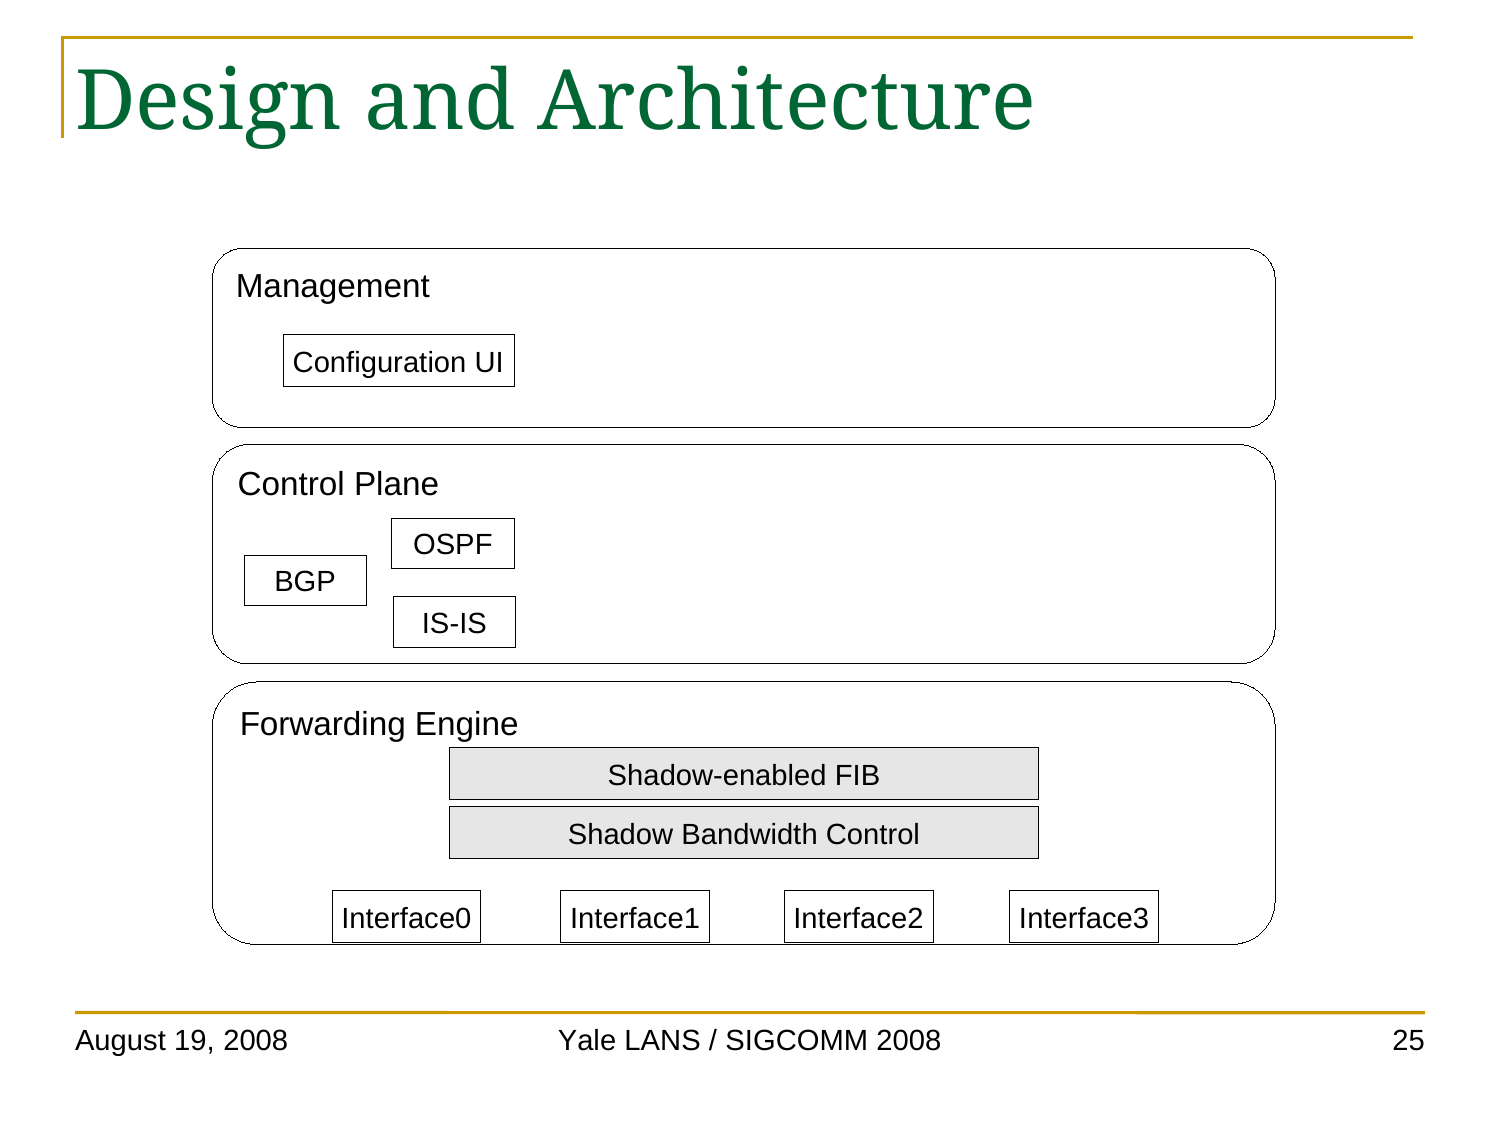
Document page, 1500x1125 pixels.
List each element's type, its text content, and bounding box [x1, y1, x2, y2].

title Design and Architecture [75, 0, 1425, 199]
text_box Interface2 [784, 890, 934, 943]
text_box Shadow-enabled FIB [449, 747, 1039, 800]
text_box Management [212, 248, 1276, 428]
text_box Interface0 [332, 890, 481, 943]
text_box Interface1 [560, 890, 710, 943]
text_box Configuration UI [283, 334, 515, 387]
text_box Forwarding Engine [212, 681, 1276, 945]
text_box IS-IS [393, 596, 516, 648]
text_box BGP [244, 555, 367, 606]
text_box Shadow Bandwidth Control [449, 806, 1039, 859]
text_box Interface3 [1009, 890, 1159, 943]
text_box Control Plane [212, 444, 1276, 664]
text_box OSPF [391, 518, 515, 569]
